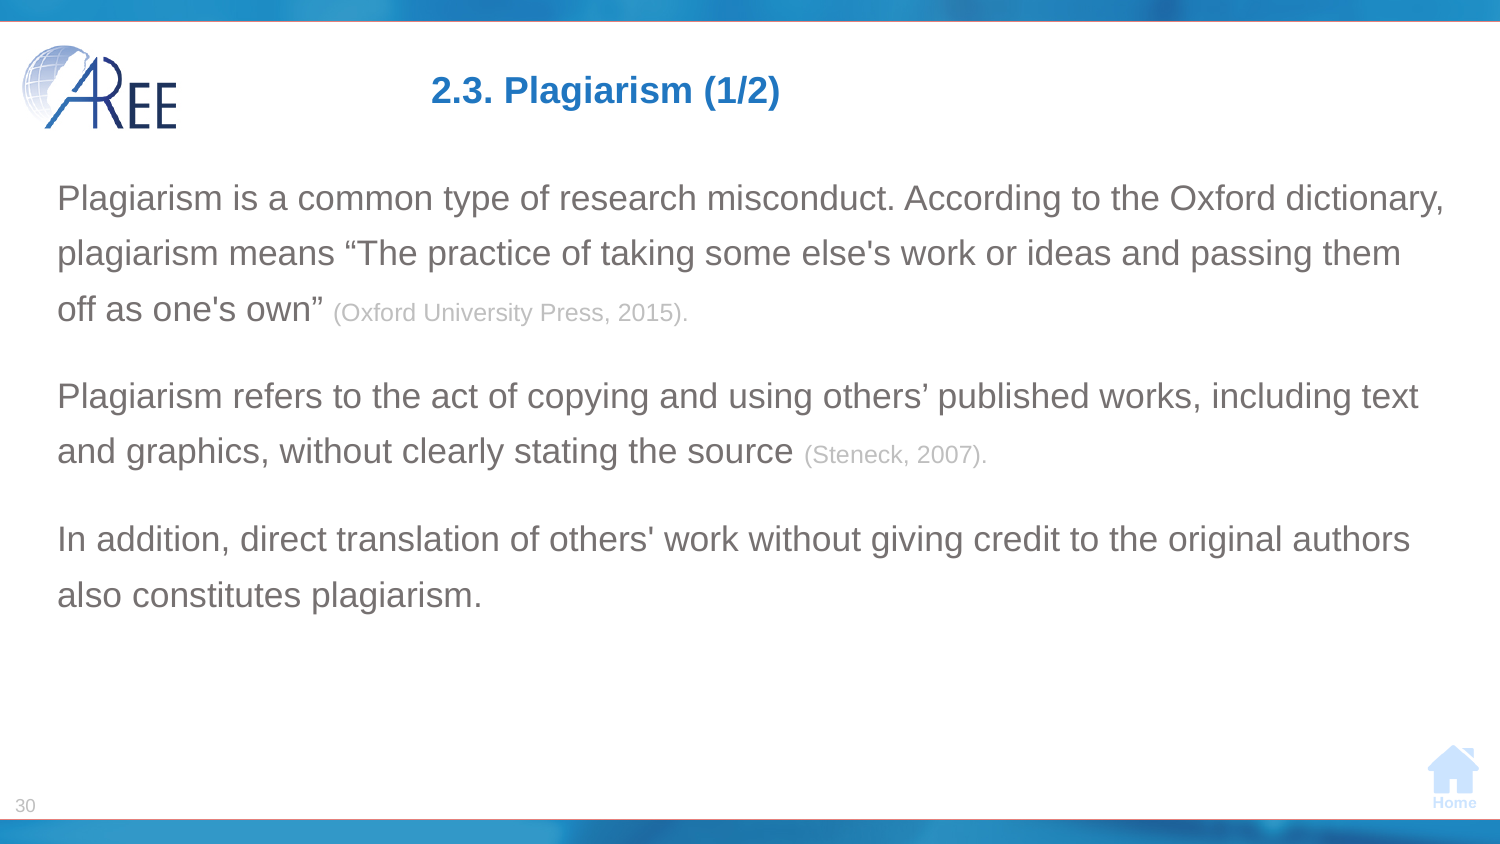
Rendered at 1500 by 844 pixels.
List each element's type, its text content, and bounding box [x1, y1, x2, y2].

list Plagiarism is a common type of research misconduct. According to the Oxford dictionary, plagiarism means “The practice of taking some else's work or ideas and passing them off as one's own” (Oxford University Press, 2015). Plagiarism refers to the act of copying and using others’ published works, including text and graphics, without clearly stating the source (Steneck, 2007). In addition, direct translation of others' work without giving credit to the original authors also constitutes plagiarism. [42, 154, 1465, 783]
title 2.3. Plagiarism (1/2) [415, 63, 1466, 155]
text_box 30 [0, 782, 338, 827]
